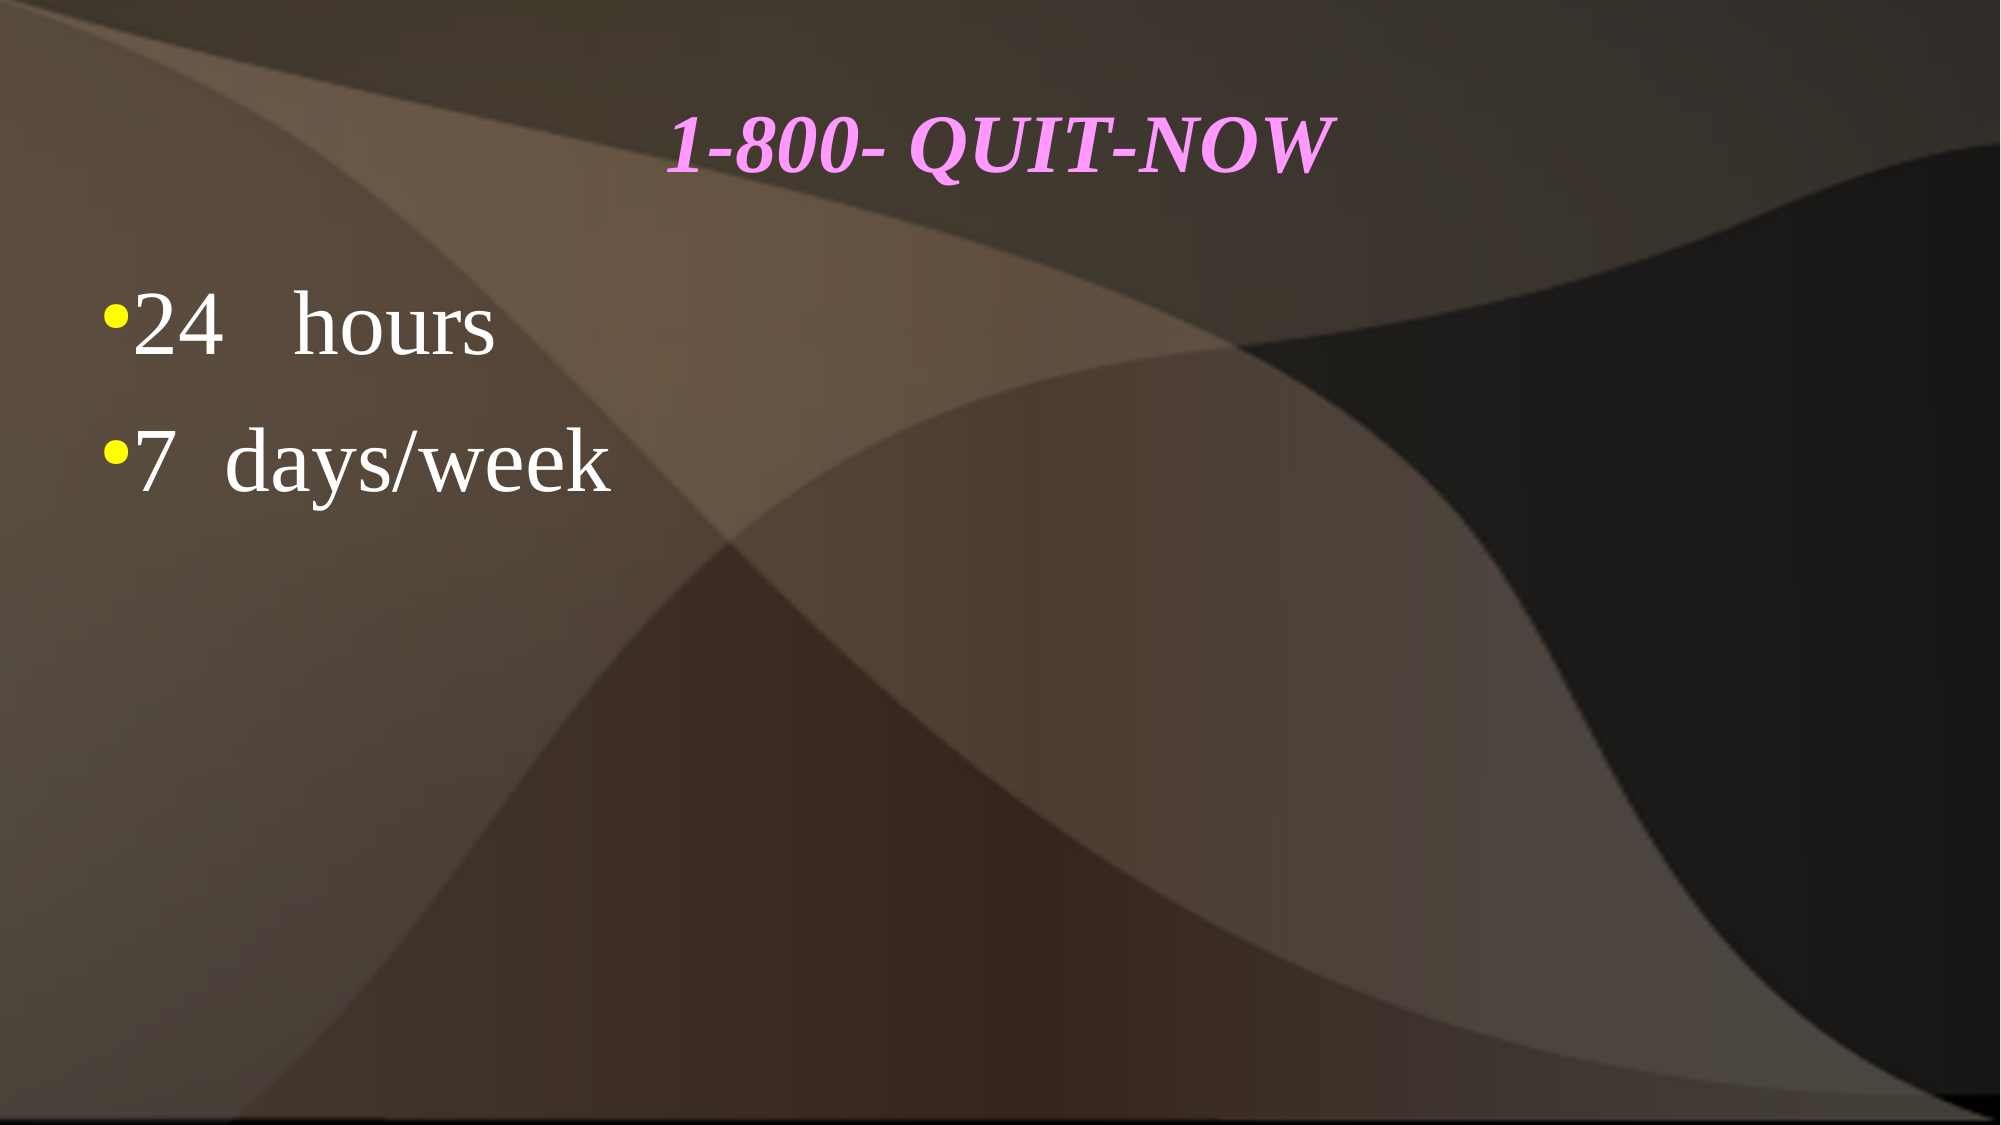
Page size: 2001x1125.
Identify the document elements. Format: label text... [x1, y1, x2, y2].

list 24 hours 7 days/week [99, 263, 1900, 1006]
title 1-800- QUIT-NOW [99, 44, 1900, 233]
